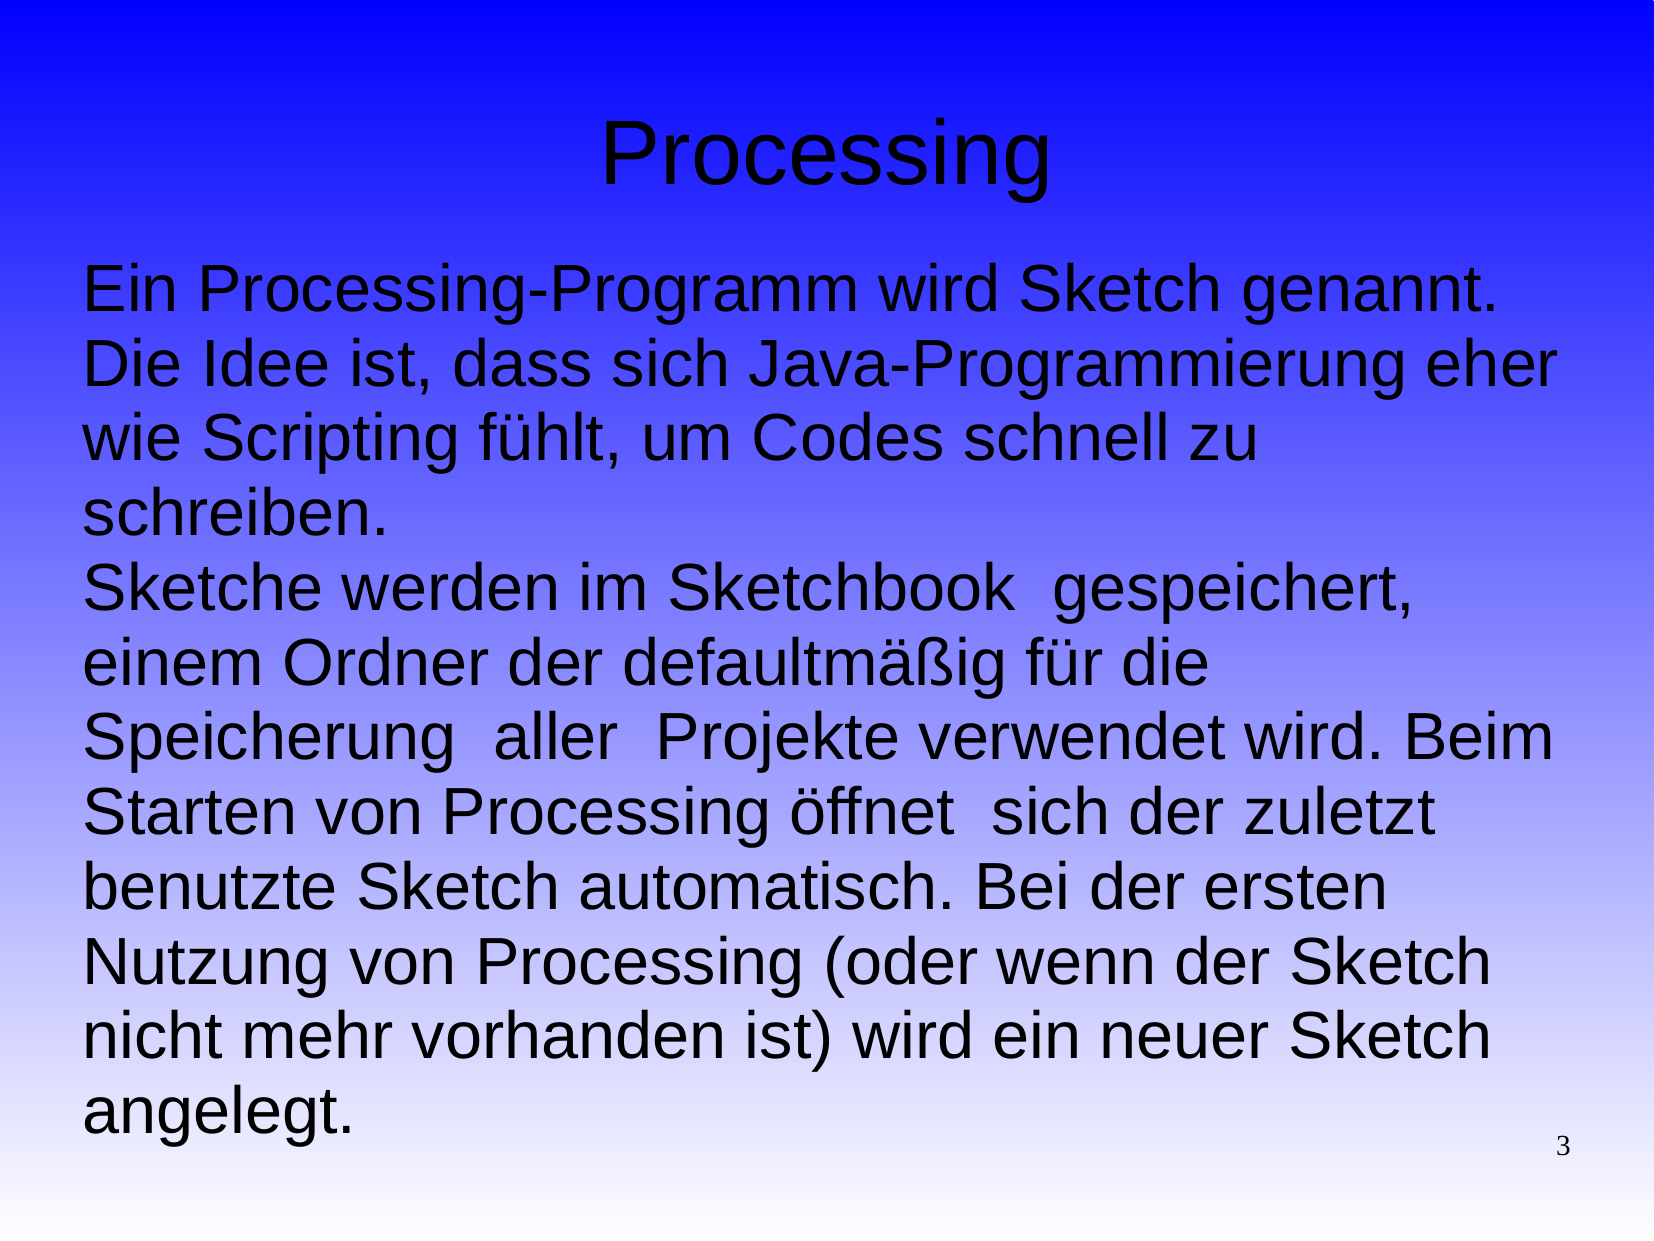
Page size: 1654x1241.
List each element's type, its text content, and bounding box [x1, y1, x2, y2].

title Processing [82, 49, 1571, 252]
subtitle Ein Processing-Programm wird Sketch genannt. Die Idee ist, dass sich Java-Programmierung eher wie Scripting fühlt, um Codes schnell zu schreiben. Sketche werden im Sketchbook gespeichert, einem Ordner der defaultmäßig für die Speicherung aller Projekte verwendet wird. Beim Starten von Processing öffnet sich der zuletzt benutzte Sketch automatisch. Bei der ersten Nutzung von Processing (oder wenn der Sketch nicht mehr vorhanden ist) wird ein neuer Sketch angelegt. [82, 252, 1571, 1147]
